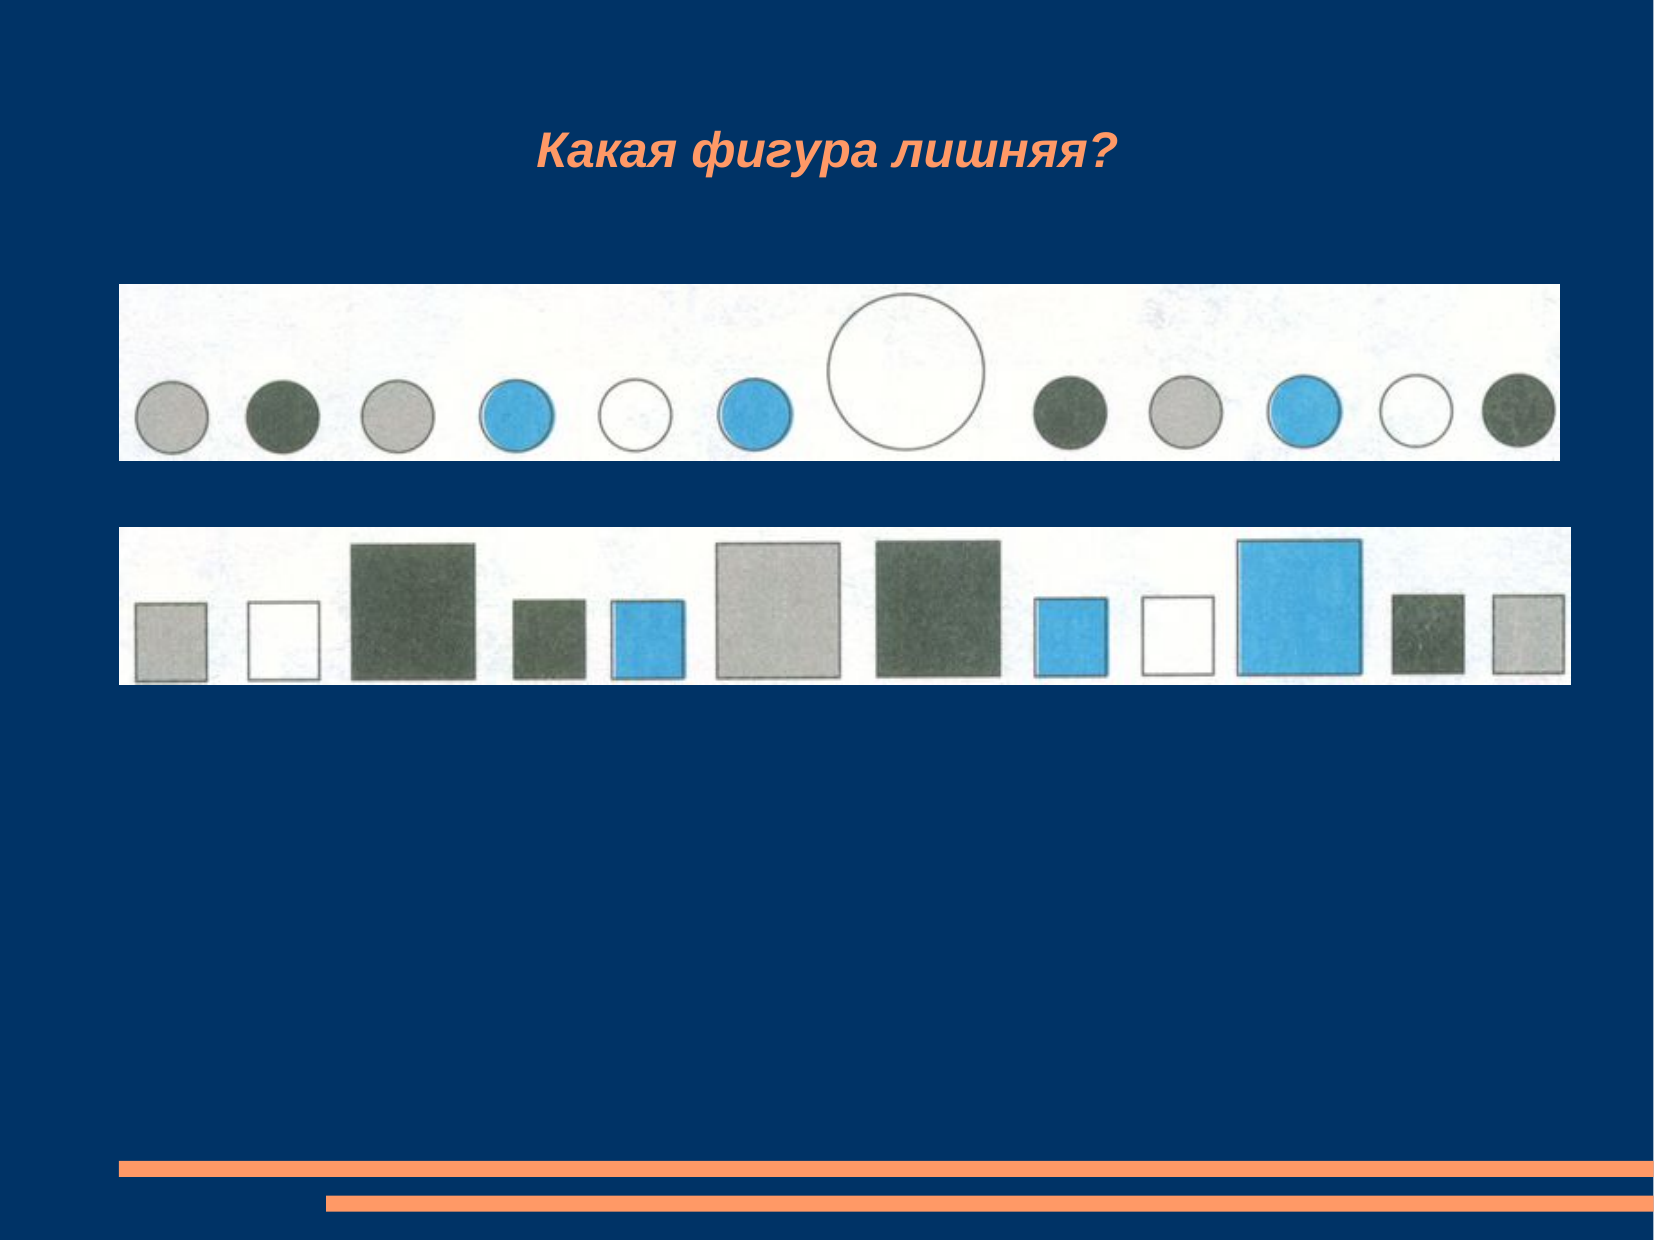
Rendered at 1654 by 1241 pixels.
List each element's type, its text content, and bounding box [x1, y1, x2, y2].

title Какая фигура лишняя? [121, 46, 1534, 254]
picture [119, 527, 1571, 686]
picture [119, 284, 1560, 461]
